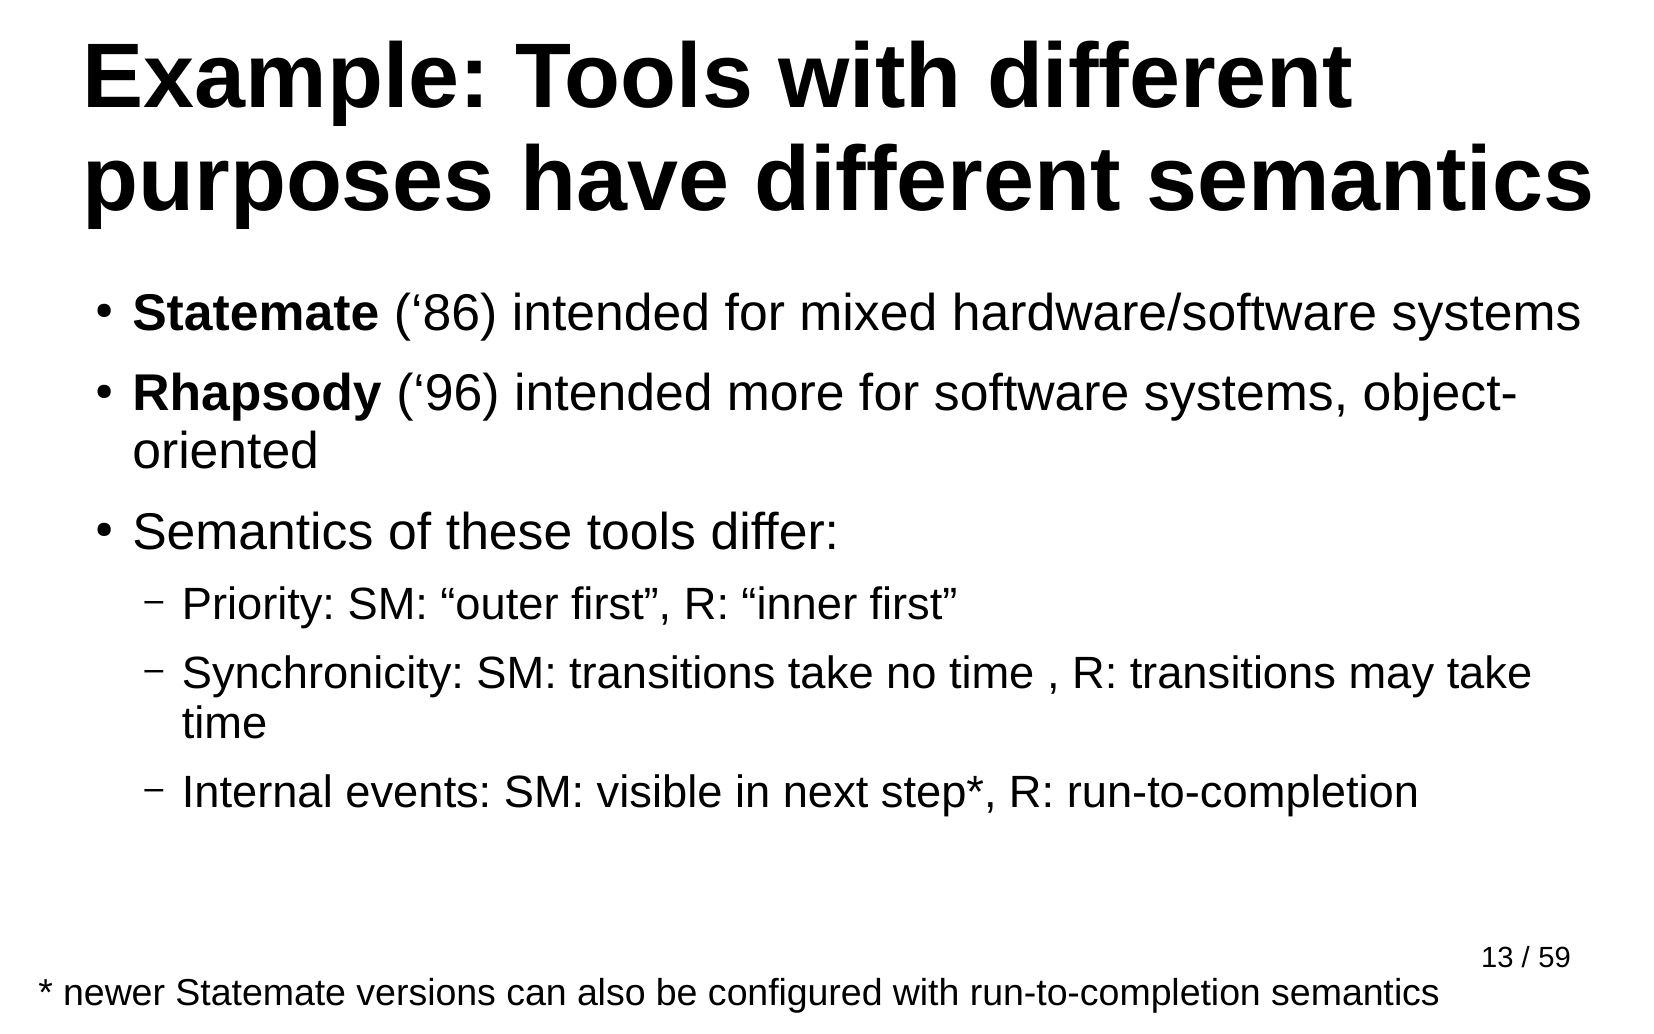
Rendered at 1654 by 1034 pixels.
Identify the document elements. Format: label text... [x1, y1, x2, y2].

list Statemate (‘86) intended for mixed hardware/software systems Rhapsody (‘96) intended more for software systems, object-oriented Semantics of these tools differ: Priority: SM: “outer first”, R: “inner first” Synchronicity: SM: transitions take no time , R: transitions may take time Internal events: SM: visible in next step*, R: run-to-completion [82, 283, 1595, 883]
title Example: Tools with different purposes have different semantics [82, 0, 1630, 282]
text_box * newer Statemate versions can also be configured with run-to-completion semantics [23, 964, 1465, 1034]
